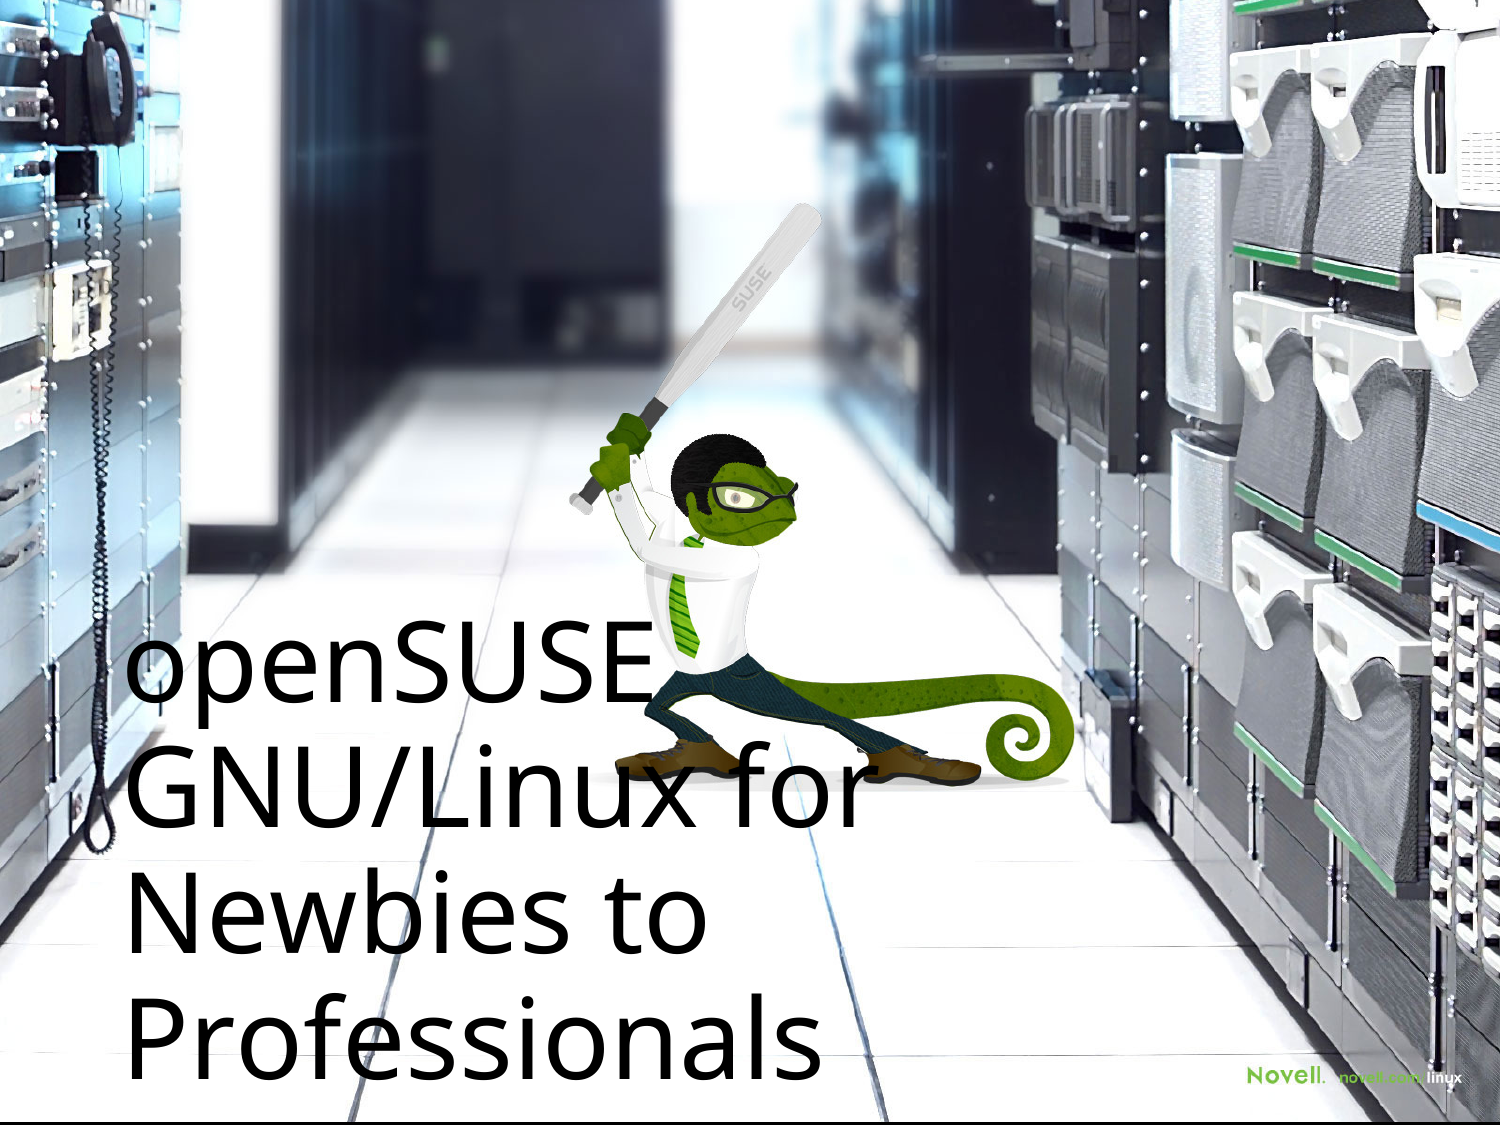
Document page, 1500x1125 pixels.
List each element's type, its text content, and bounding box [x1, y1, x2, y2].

title openSUSE GNU/Linux for Newbies to Professionals [106, 689, 1270, 1105]
picture [0, 0, 1500, 1123]
